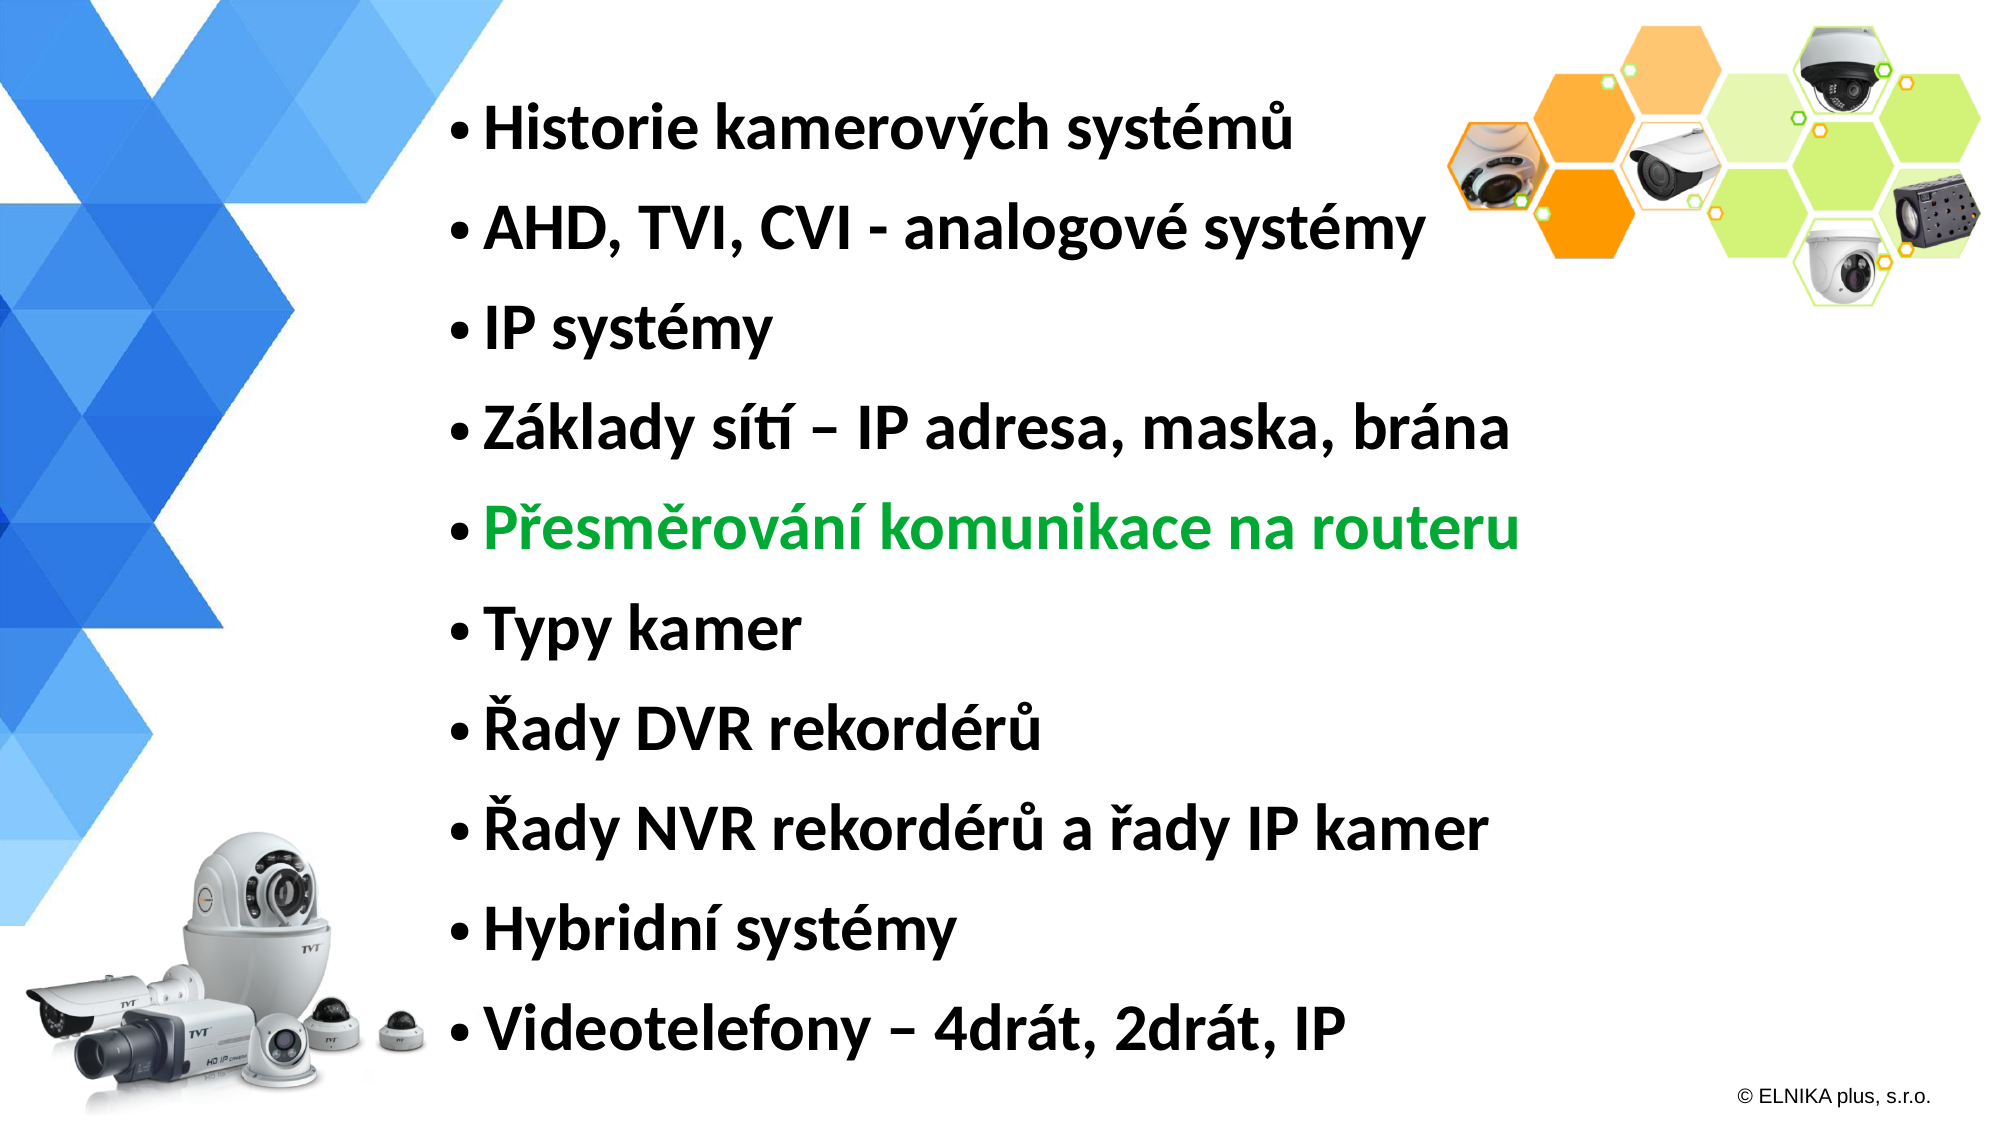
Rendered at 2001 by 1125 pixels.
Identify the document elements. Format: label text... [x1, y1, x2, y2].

picture [0, 0, 1985, 1125]
text_box Historie kamerových systémů AHD, TVI, CVI - analogové systémy IP systémy Základy sítí – IP adresa, maska, brána Přesměrování komunikace na routeru Typy kamer Řady DVR rekordérů Řady NVR rekordérů a řady IP kamer Hybridní systémy Videotelefony – 4drát, 2drát, IP [433, 58, 1991, 1125]
